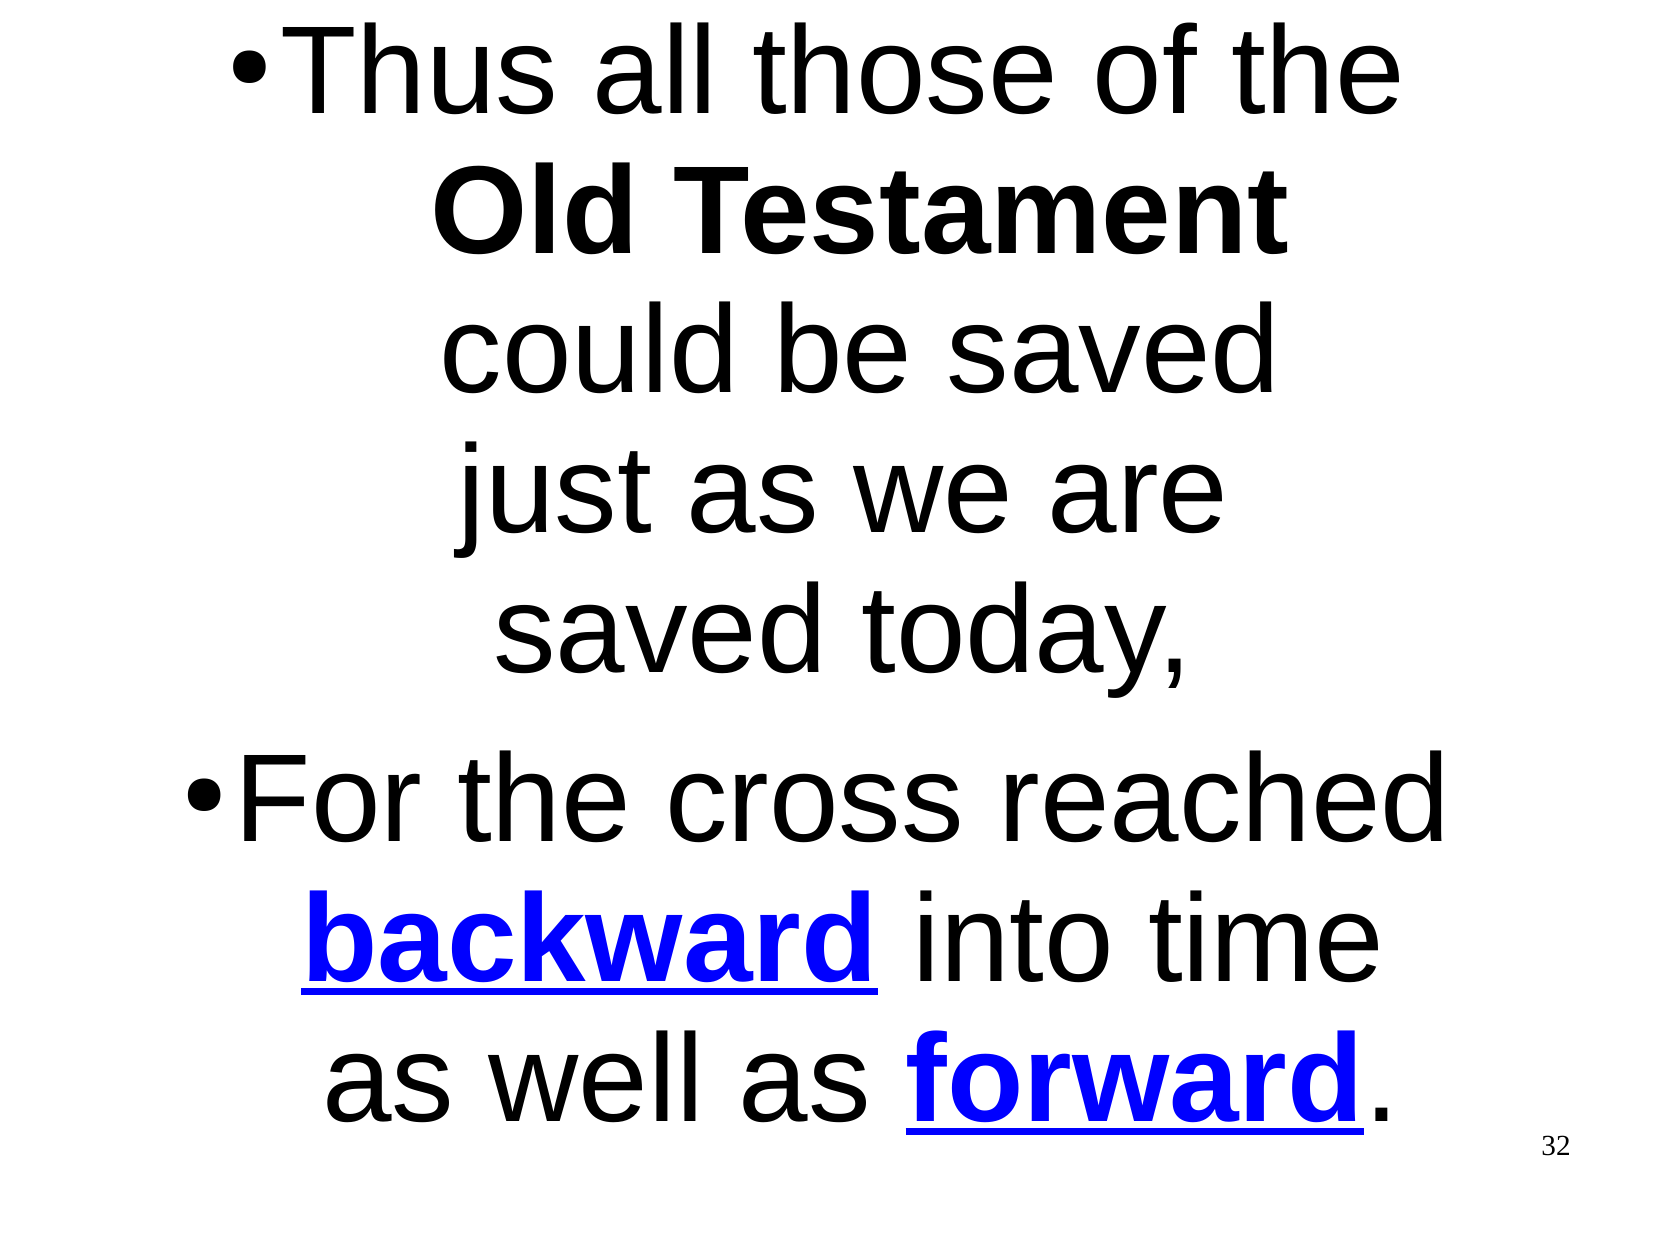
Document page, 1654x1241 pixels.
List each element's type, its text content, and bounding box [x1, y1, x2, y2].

list Thus all those of the Old Testament could be saved just as we are saved today, For the cross reached backward into time as well as forward. [0, 0, 1651, 1238]
